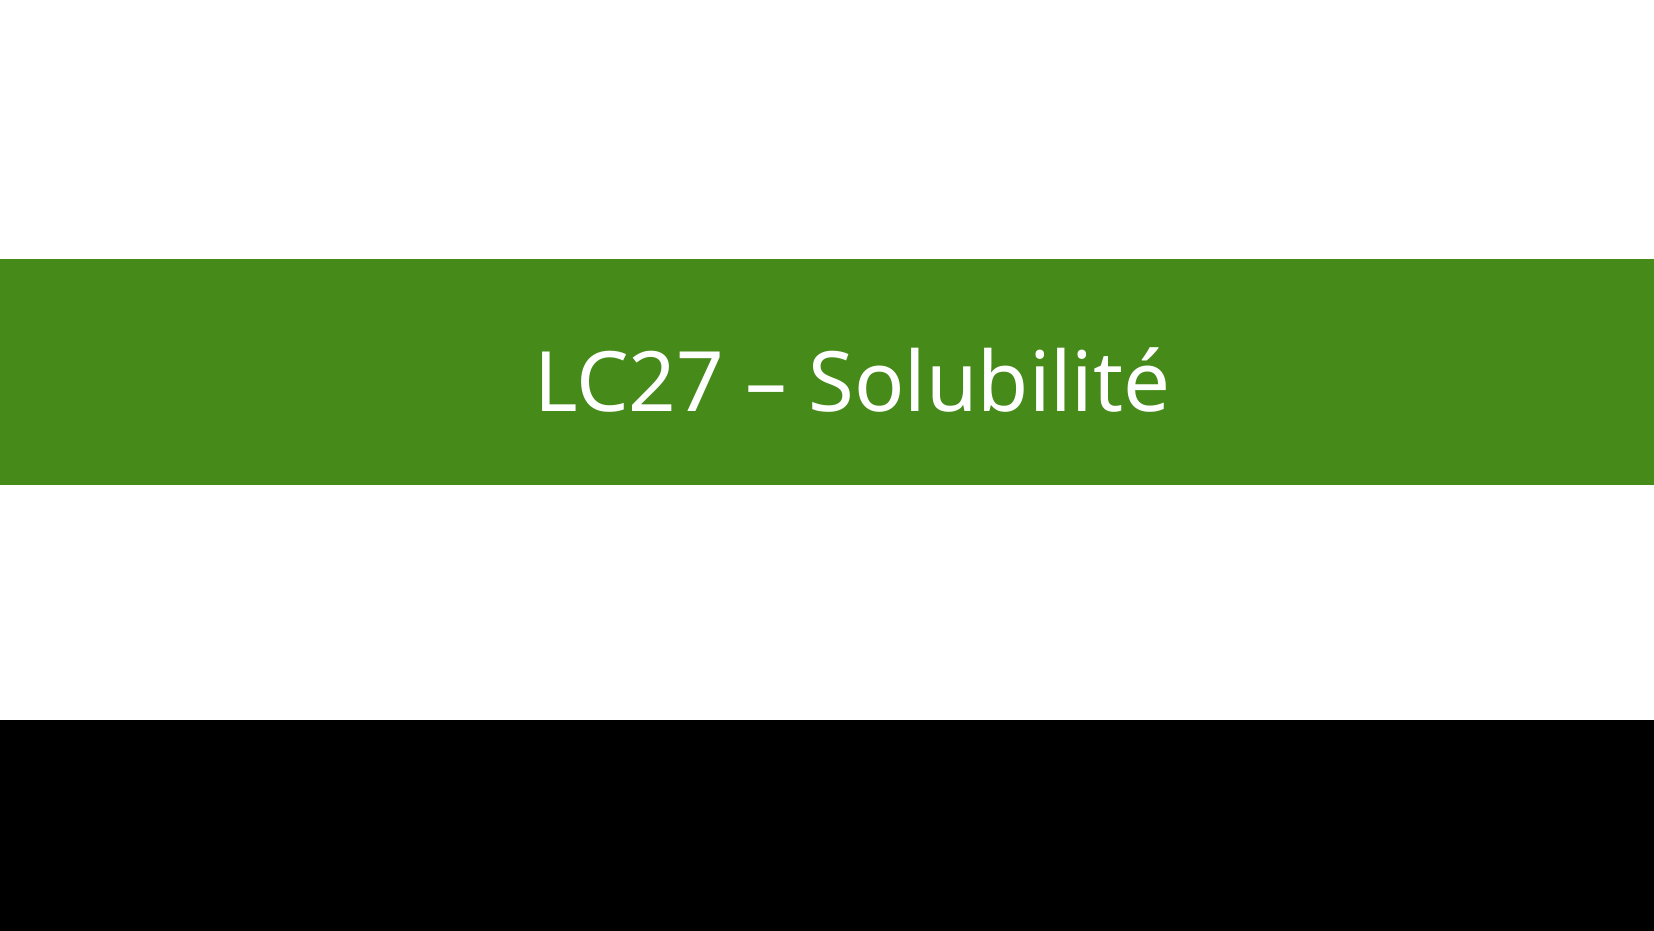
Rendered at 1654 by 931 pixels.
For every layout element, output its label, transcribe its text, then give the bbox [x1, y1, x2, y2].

text_box LC27 – Solubilité [519, 315, 1205, 438]
text_box [0, 720, 1654, 931]
text_box [0, 259, 1654, 485]
